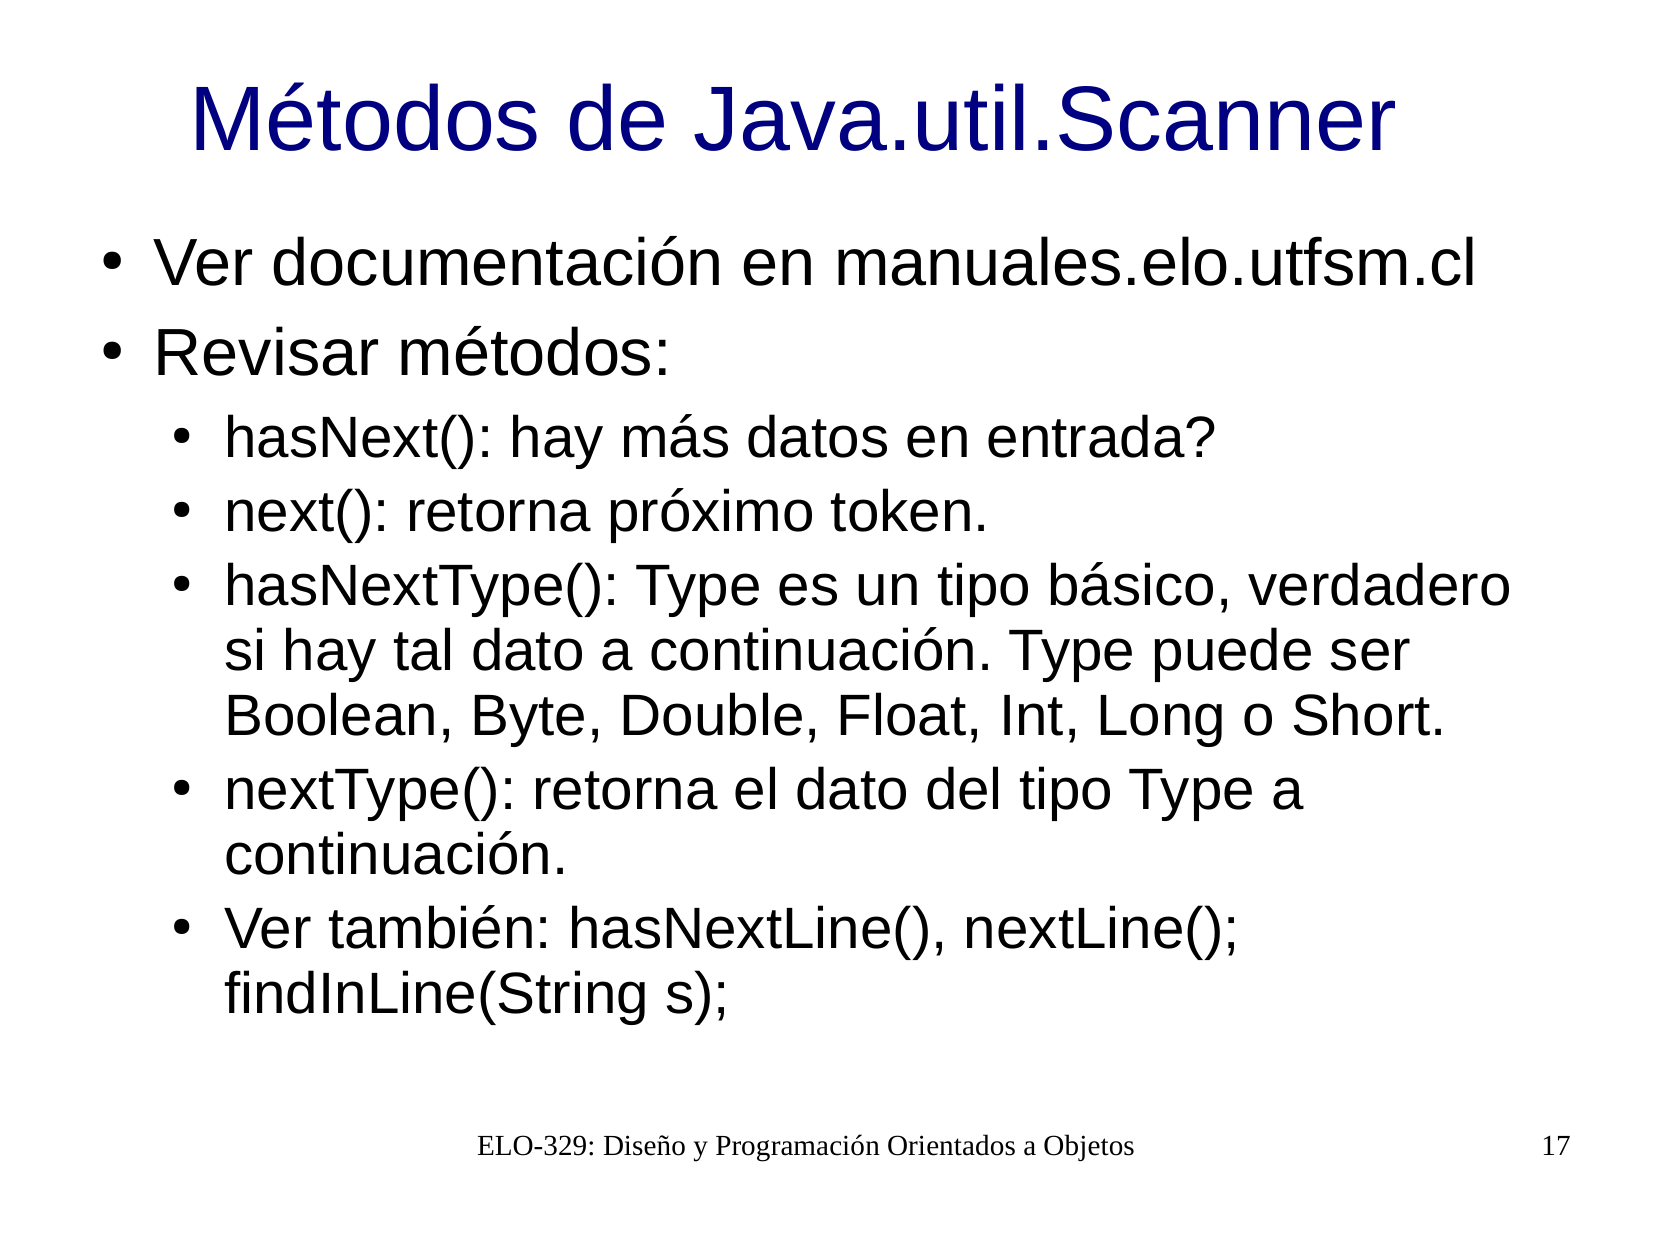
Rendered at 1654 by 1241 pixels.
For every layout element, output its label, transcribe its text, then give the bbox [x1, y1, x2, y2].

list Ver documentación en manuales.elo.utfsm.cl Revisar métodos: hasNext(): hay más datos en entrada? next(): retorna próximo token. hasNextType(): Type es un tipo básico, verdadero si hay tal dato a continuación. Type puede ser Boolean, Byte, Double, Float, Int, Long o Short. nextType(): retorna el dato del tipo Type a continuación. Ver también: hasNextLine(), nextLine(); findInLine(String s); [82, 225, 1571, 1088]
title Métodos de Java.util.Scanner [82, 49, 1571, 188]
